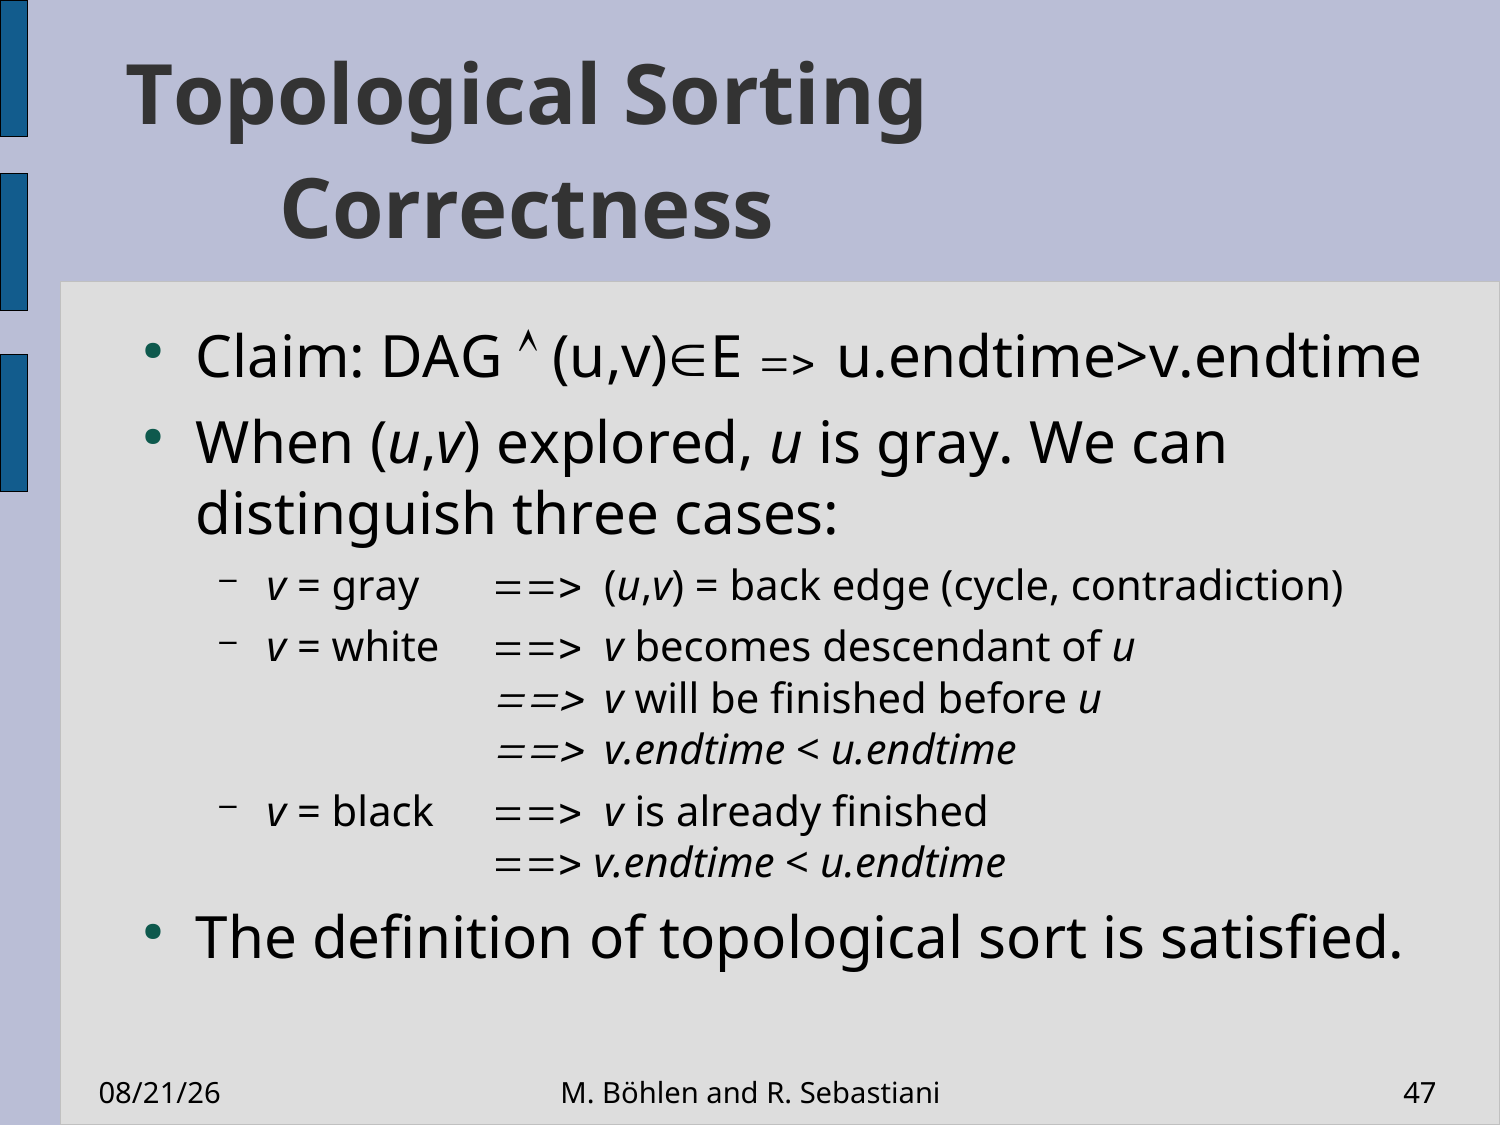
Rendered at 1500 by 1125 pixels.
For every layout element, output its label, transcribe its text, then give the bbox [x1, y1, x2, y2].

list Claim: DAG  (u,v)E => u.endtime>v.endtime When (u,v) explored, u is gray. We can distinguish three cases: v = gray ==> (u,v) = back edge (cycle, contradiction) v = white ==> v becomes descendant of u ==> v will be finished before u ==> v.endtime < u.endtime v = black ==> v is already finished ==> v.endtime < u.endtime The definition of topological sort is satisfied. [110, 312, 1443, 989]
title Topological Sorting Correctness [110, 67, 1392, 271]
